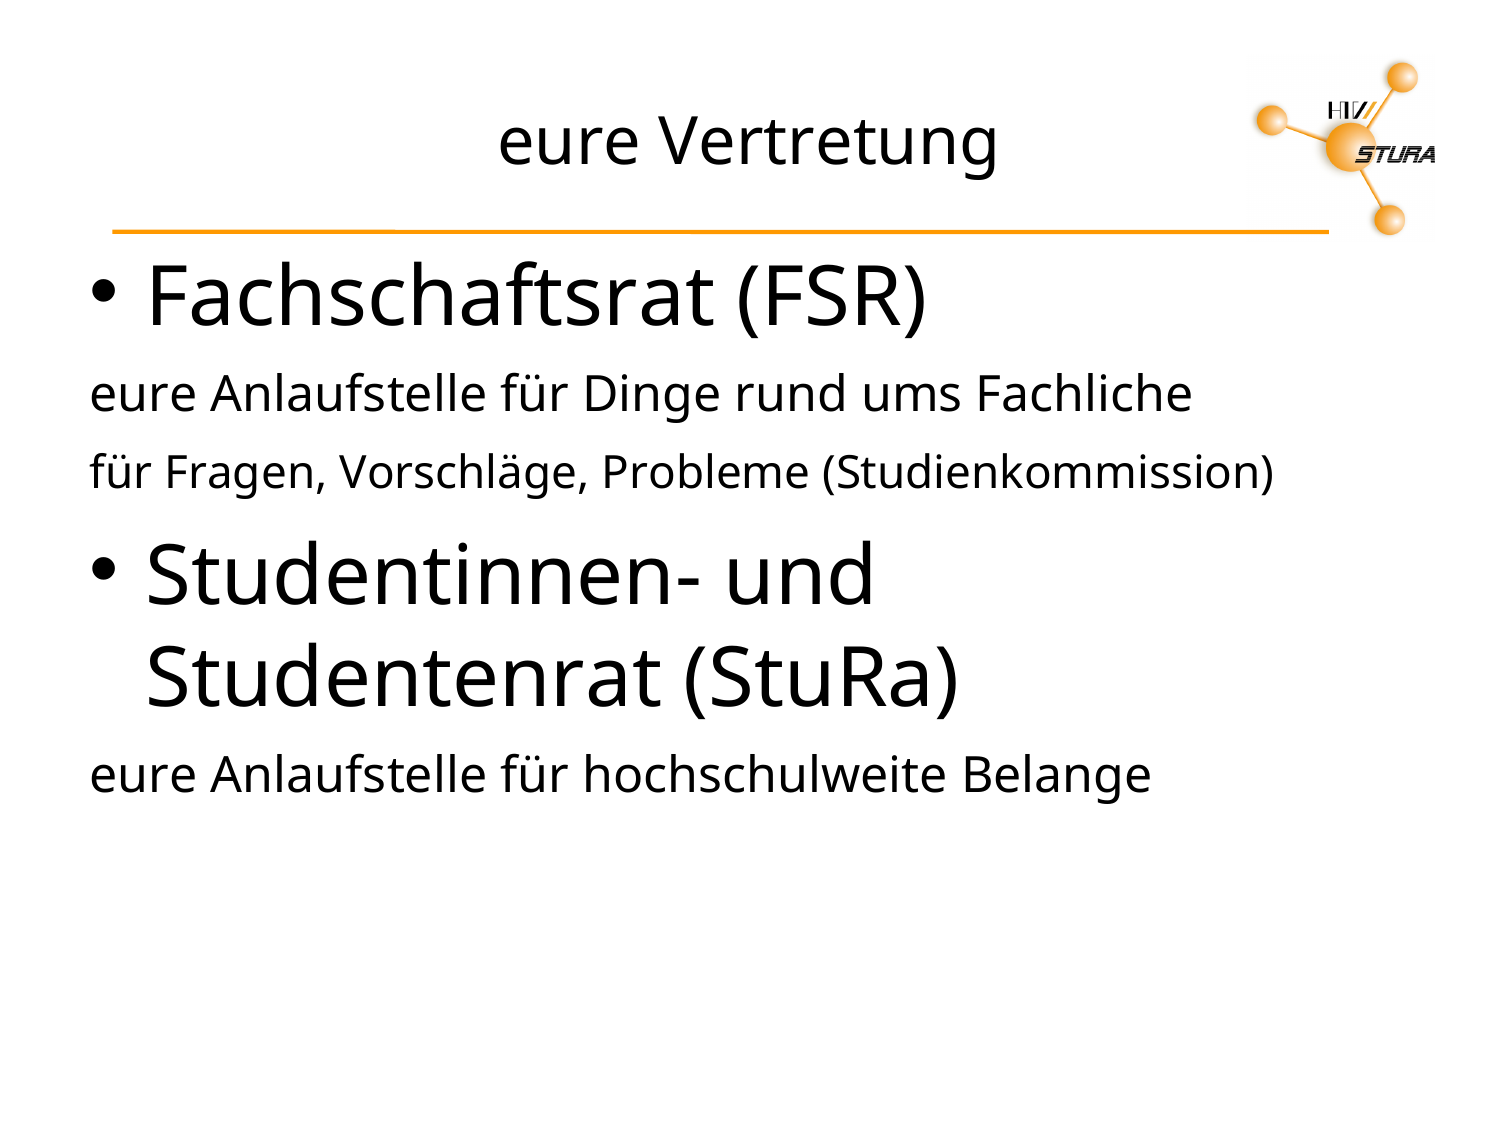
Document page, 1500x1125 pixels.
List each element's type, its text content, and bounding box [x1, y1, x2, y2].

list Fachschaftsrat (FSR) eure Anlaufstelle für Dinge rund ums Fachliche für Fragen, Vorschläge, Probleme (Studienkommission) Studentinnen- und Studentenrat (StuRa) eure Anlaufstelle für hochschulweite Belange [75, 236, 1426, 1093]
title eure Vertretung [74, 45, 1424, 233]
picture [1246, 54, 1435, 242]
